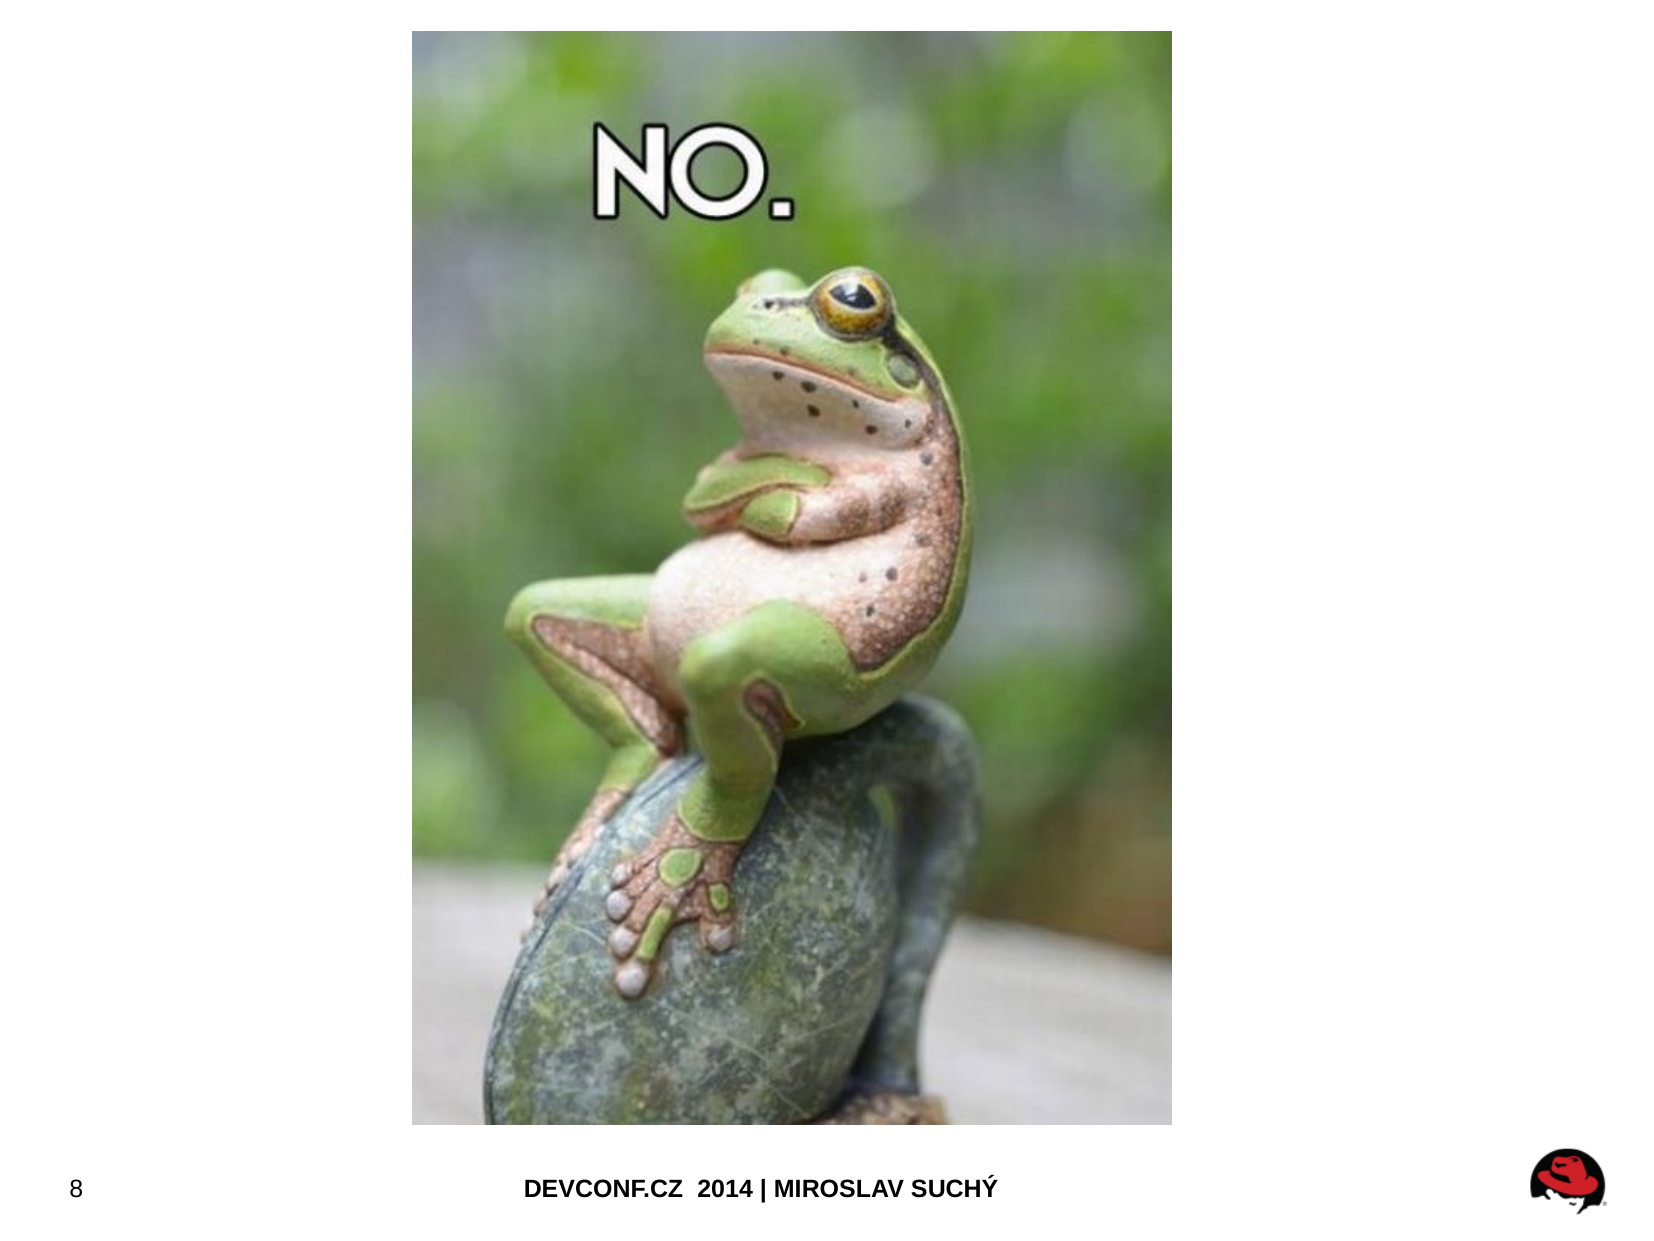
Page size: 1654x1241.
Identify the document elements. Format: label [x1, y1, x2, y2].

picture [1529, 1146, 1613, 1224]
picture [412, 31, 1172, 1126]
